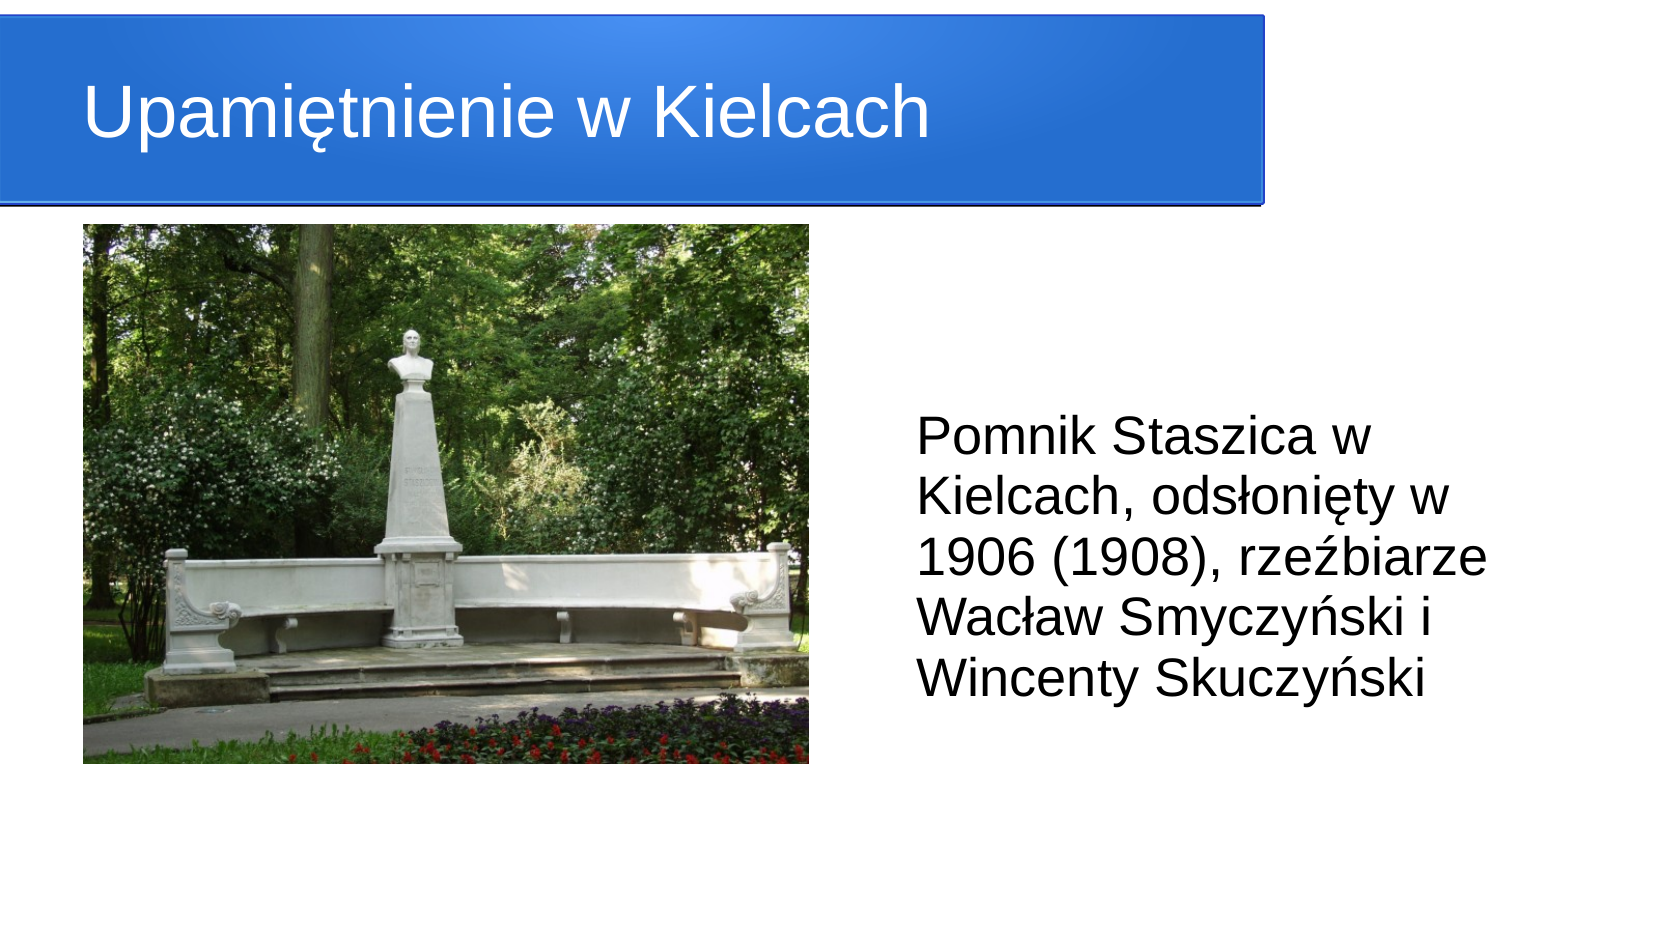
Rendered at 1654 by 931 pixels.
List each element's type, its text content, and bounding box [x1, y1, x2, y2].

list Pomnik Staszica w Kielcach, odsłonięty w 1906 (1908), rzeźbiarze Wacław Smyczyński i Wincenty Skuczyński [845, 236, 1572, 776]
picture [83, 224, 809, 764]
title Upamiętnienie w Kielcach [82, 35, 1235, 189]
